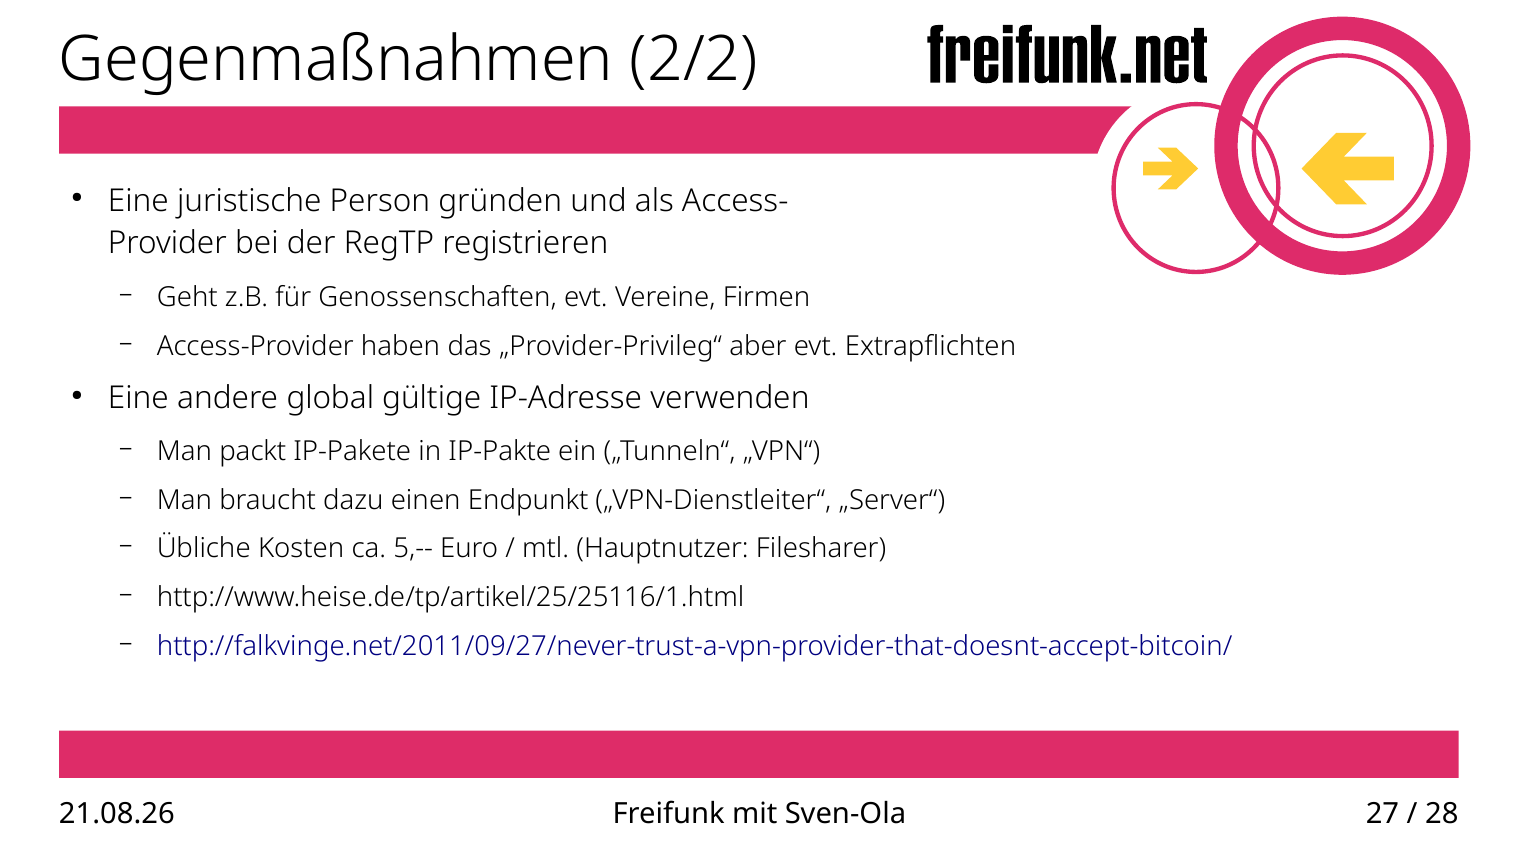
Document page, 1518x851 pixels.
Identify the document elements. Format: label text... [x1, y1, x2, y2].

list Eine juristische Person gründen und als Access- Provider bei der RegTP registrieren Geht z.B. für Genossenschaften, evt. Vereine, Firmen Access-Provider haben das „Provider-Privileg“ aber evt. Extrapflichten Eine andere global gültige IP-Adresse verwenden Man packt IP-Pakete in IP-Pakte ein („Tunneln“, „VPN“) Man braucht dazu einen Endpunkt („VPN-Dienstleiter“, „Server“) Übliche Kosten ca. 5,-- Euro / mtl. (Hauptnutzer: Filesharer) http://www.heise.de/tp/artikel/25/25116/1.html http://falkvinge.net/2011/09/27/never-trust-a-vpn-provider-that-doesnt-accept-bitcoin/ [59, 177, 1459, 671]
title Gegenmaßnahmen (2/2) [59, 20, 910, 92]
